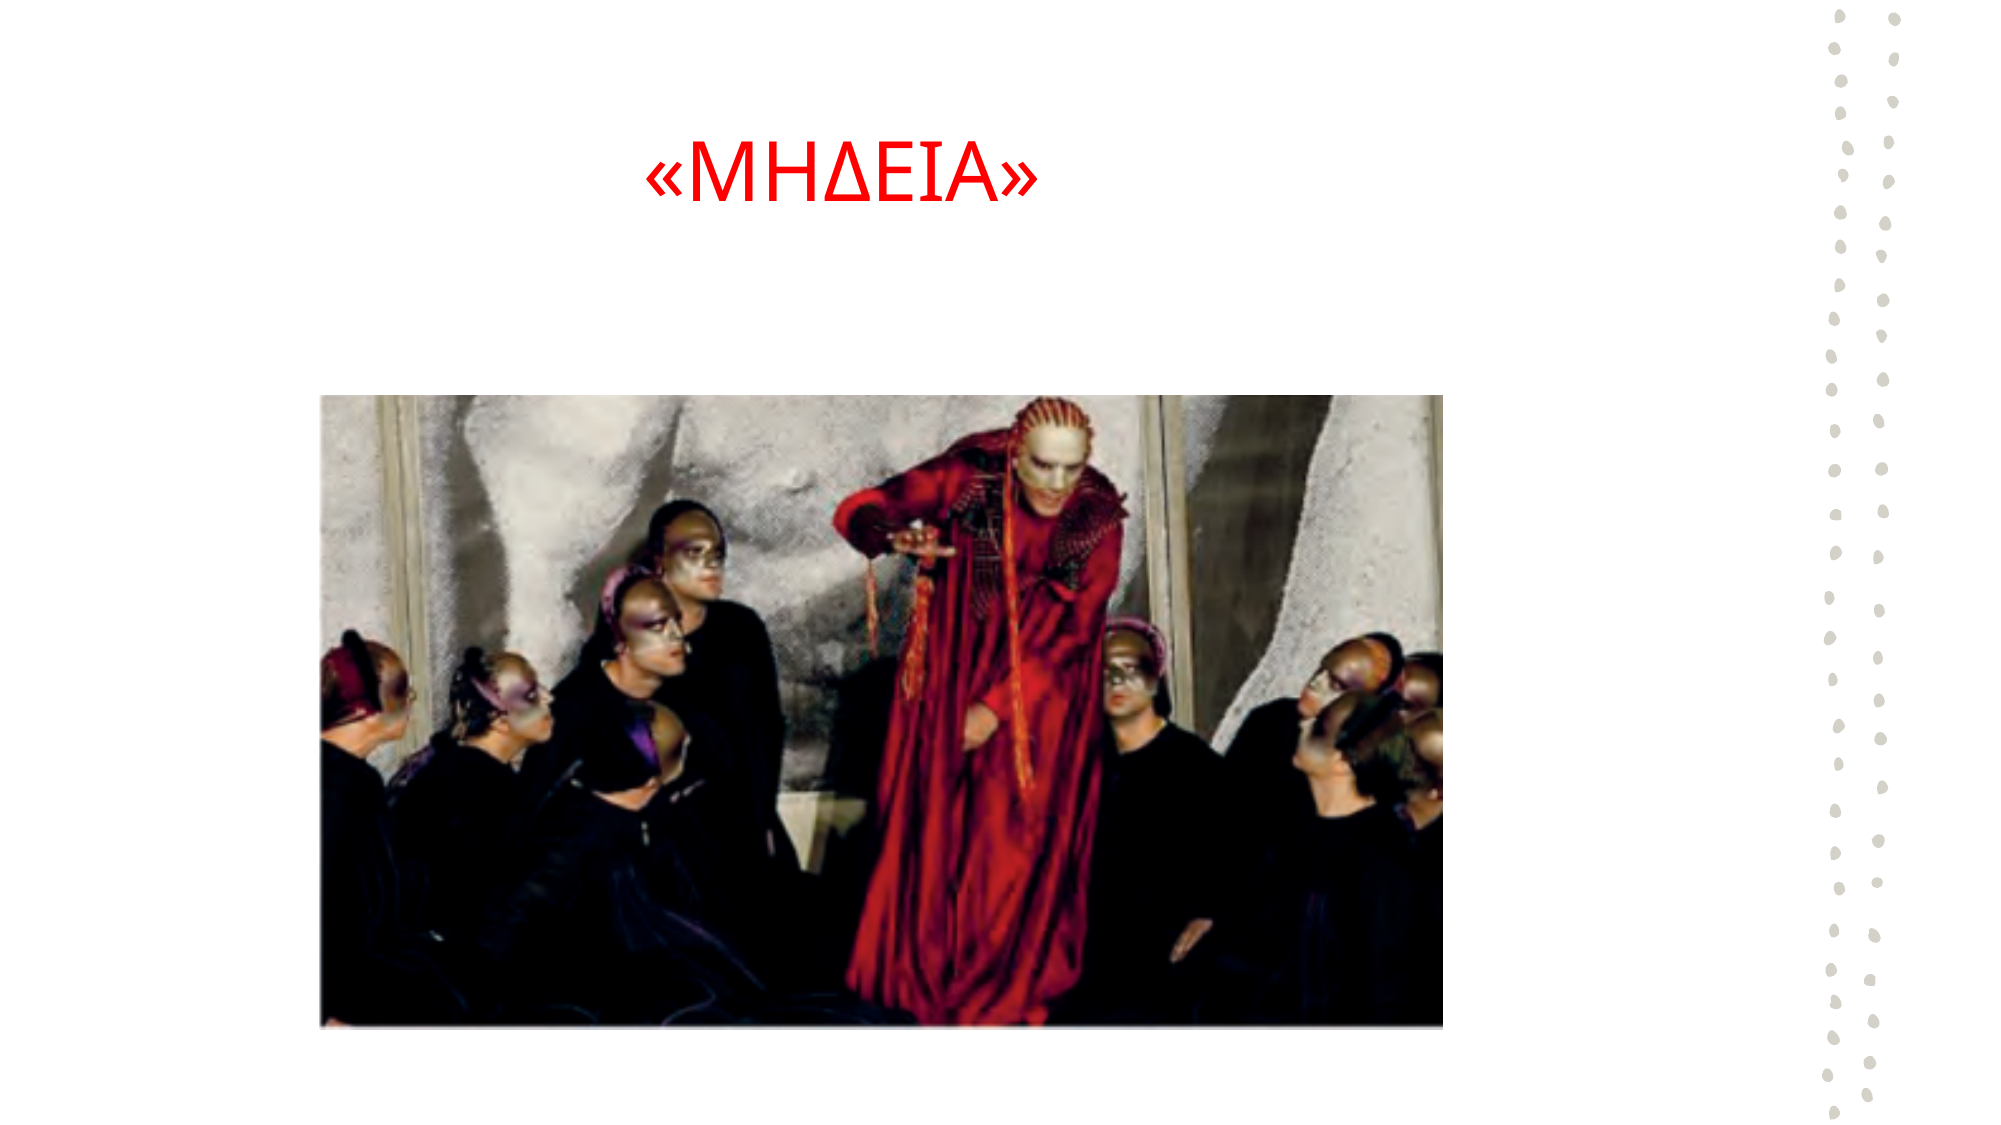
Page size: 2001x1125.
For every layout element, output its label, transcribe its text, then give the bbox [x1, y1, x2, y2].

title «ΜΗΔΕΙΑ» [589, 72, 1096, 264]
picture [319, 395, 1443, 1030]
